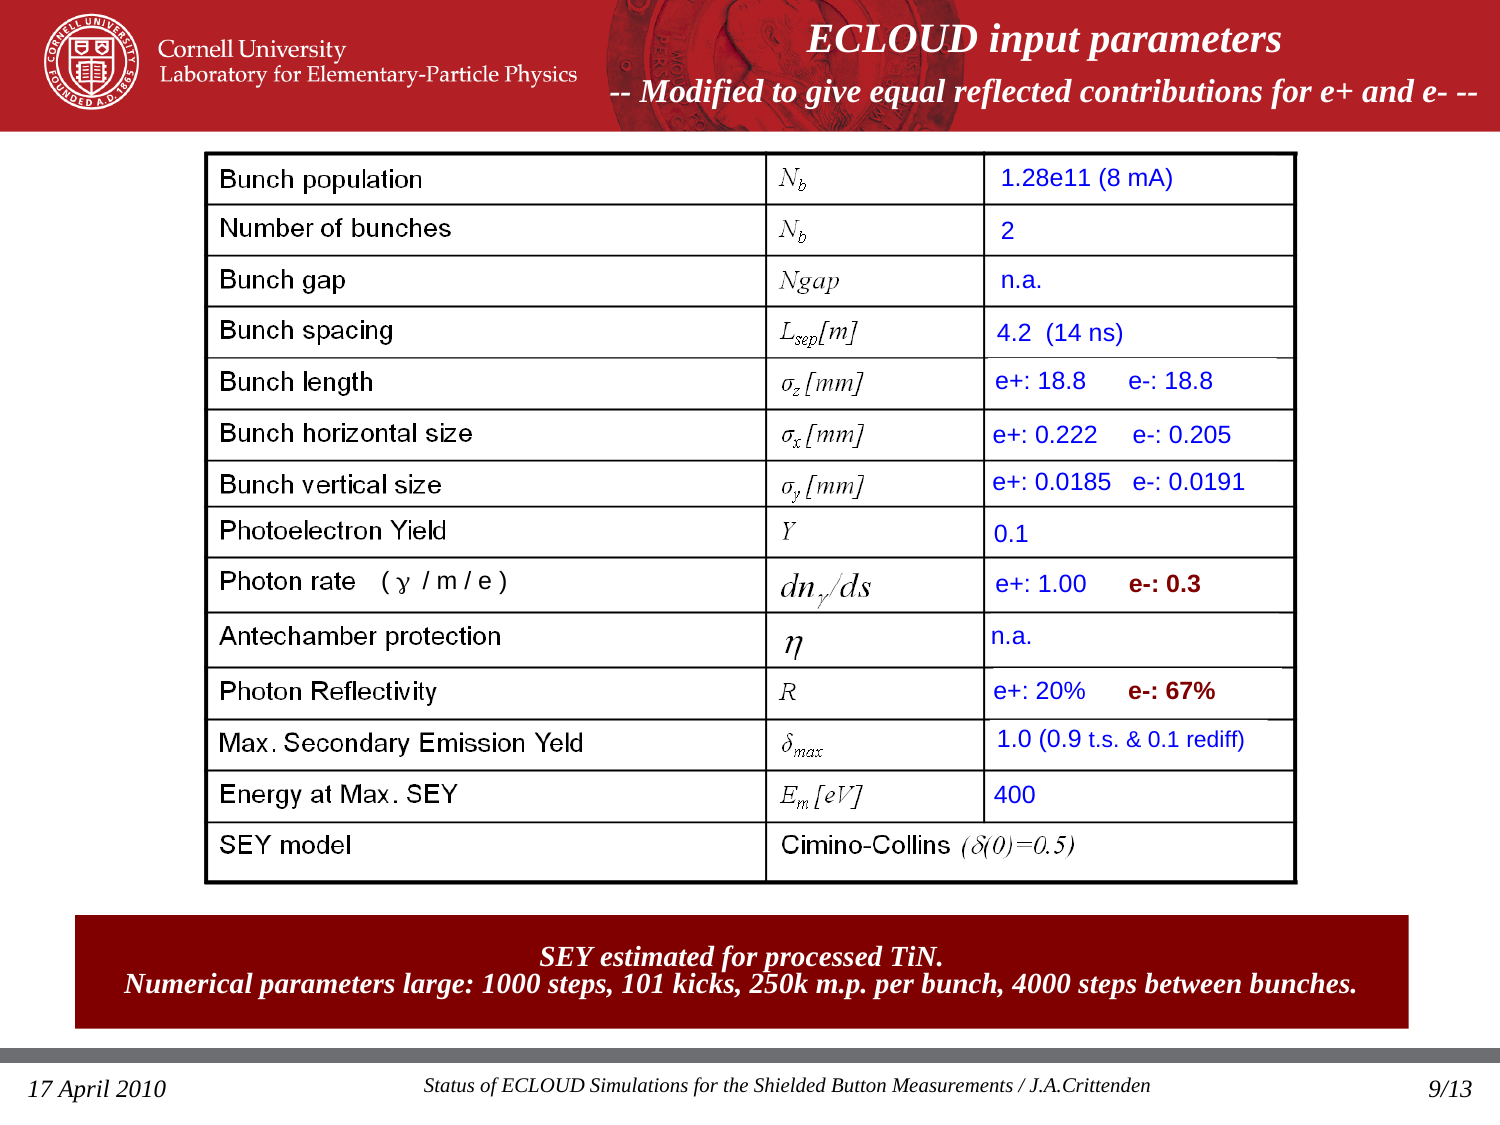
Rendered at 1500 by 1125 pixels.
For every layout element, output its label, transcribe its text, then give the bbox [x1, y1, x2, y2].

text_box 1.0 (0.9 t.s. & 0.1 rediff) [989, 719, 1268, 758]
text_box ( g / m / e ) [359, 562, 649, 600]
text_box 400 [986, 772, 1276, 817]
text_box SEY estimated for processed TiN. Numerical parameters large: 1000 steps, 101 kicks, 250k m.p. per bunch, 4000 steps between bunches. [75, 915, 1409, 1029]
text_box e+: 20% e-: 67% [993, 668, 1282, 713]
text_box 2 [986, 211, 1276, 251]
text_box e+: 1.00 e-: 0.3 [988, 561, 1281, 606]
text_box e+: 0.222 e-: 0.205 [985, 412, 1279, 458]
text_box n.a. [990, 613, 1280, 659]
text_box 0.1 [986, 517, 1276, 551]
title ECLOUD input parameters -- Modified to give equal reflected contributions for e+ and e- -- [600, 0, 1490, 124]
text_box 4.2 (14 ns) [989, 314, 1279, 352]
picture [194, 141, 1306, 892]
picture [0, 0, 1500, 132]
text_box e+: 0.0185 e-: 0.0191 [985, 461, 1279, 502]
text_box 1.28e11 (8 mA) [986, 155, 1276, 201]
text_box n.a. [986, 262, 1276, 298]
text_box e+: 18.8 e-: 18.8 [988, 358, 1277, 404]
